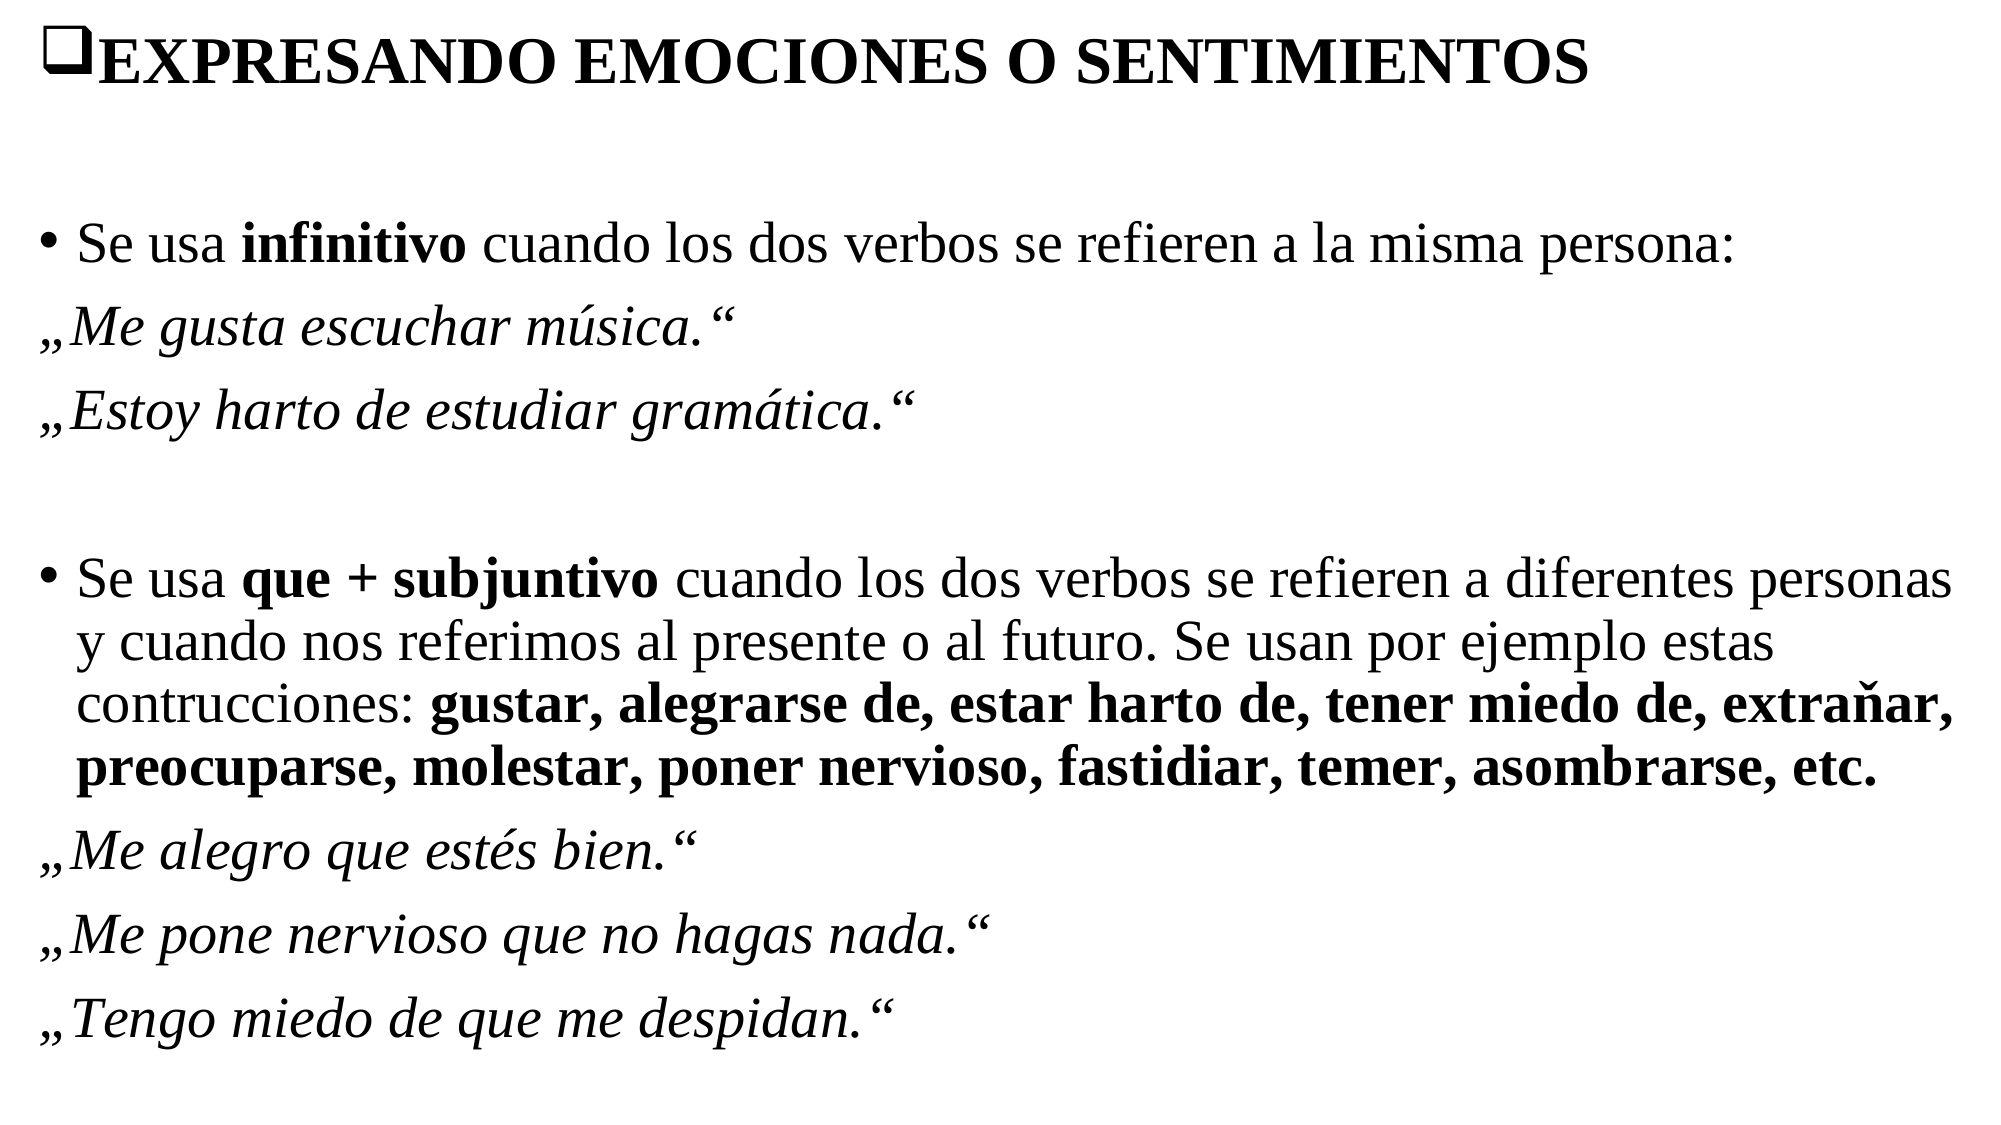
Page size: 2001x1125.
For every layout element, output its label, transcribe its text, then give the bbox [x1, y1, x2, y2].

list EXPRESANDO EMOCIONES O SENTIMIENTOS Se usa infinitivo cuando los dos verbos se refieren a la misma persona: „Me gusta escuchar música.“ „Estoy harto de estudiar gramática.“ Se usa que + subjuntivo cuando los dos verbos se refieren a diferentes personas y cuando nos referimos al presente o al futuro. Se usan por ejemplo estas contrucciones: gustar, alegrarse de, estar harto de, tener miedo de, extraňar, preocuparse, molestar, poner nervioso, fastidiar, temer, asombrarse, etc. „Me alegro que estés bien.“ „Me pone nervioso que no hagas nada.“ „Tengo miedo de que me despidan.“ [23, 18, 1974, 1125]
